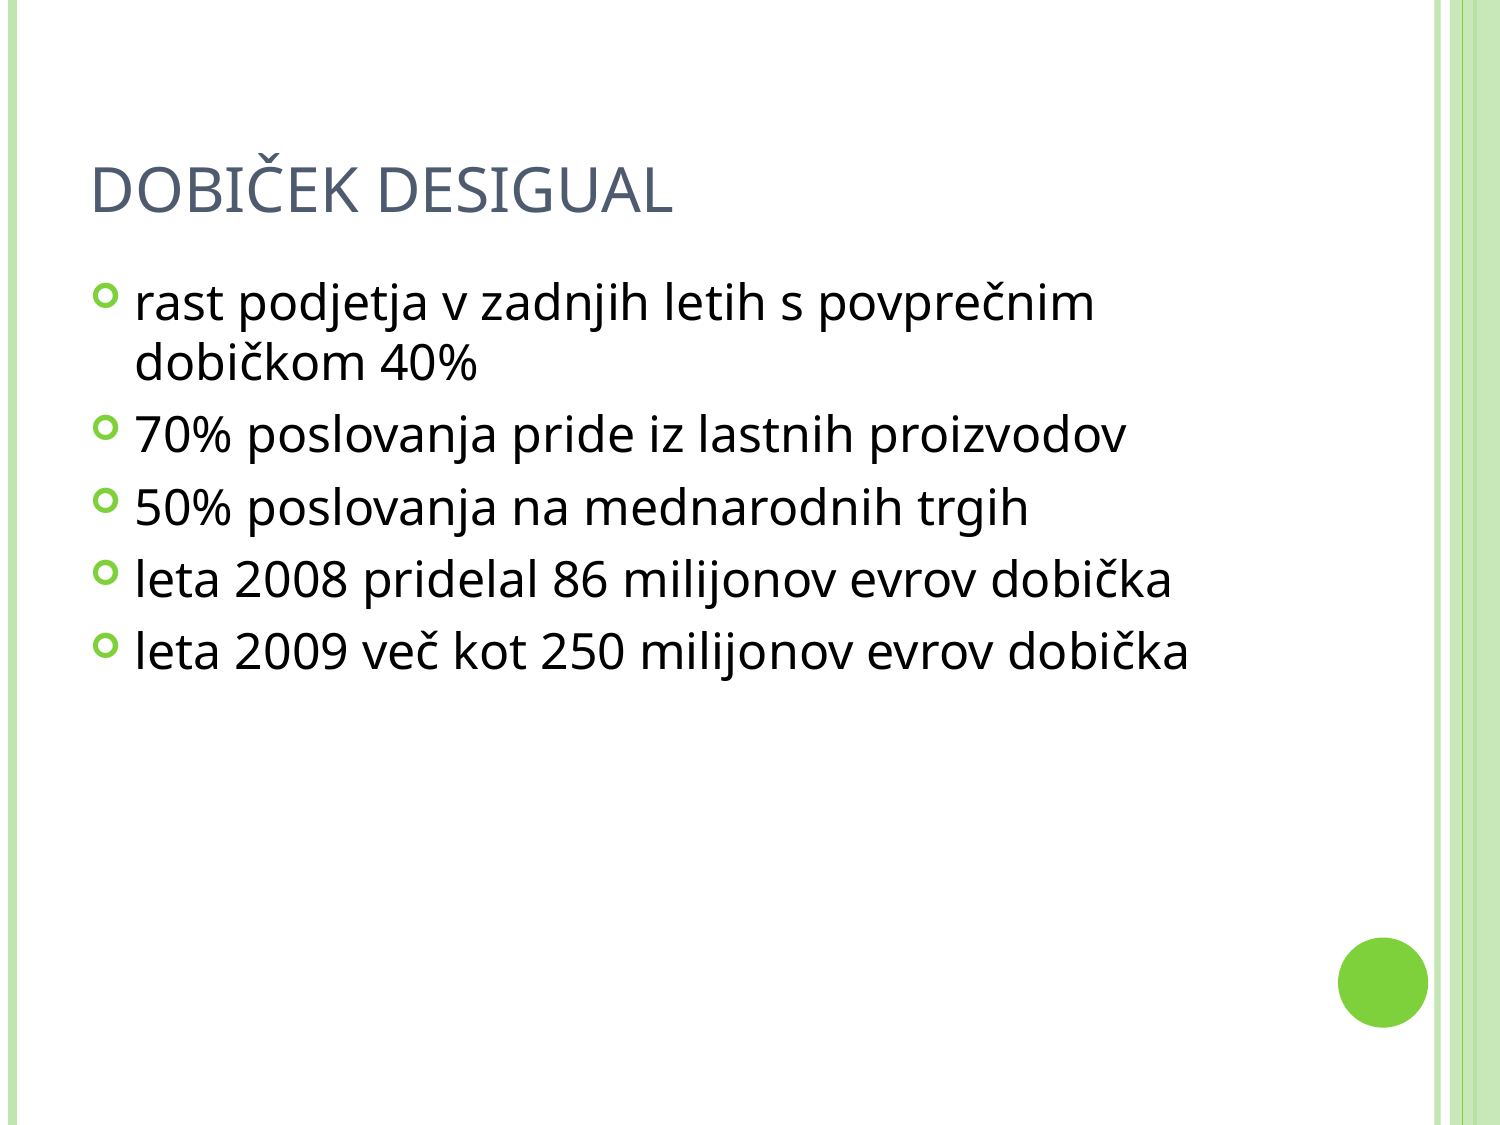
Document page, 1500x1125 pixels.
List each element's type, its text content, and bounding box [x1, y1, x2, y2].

title DOBIČEK DESIGUAL [74, 44, 1300, 233]
list rast podjetja v zadnjih letih s povprečnim dobičkom 40% 70% poslovanja pride iz lastnih proizvodov 50% poslovanja na mednarodnih trgih leta 2008 pridelal 86 milijonov evrov dobička leta 2009 več kot 250 milijonov evrov dobička [74, 262, 1300, 1063]
